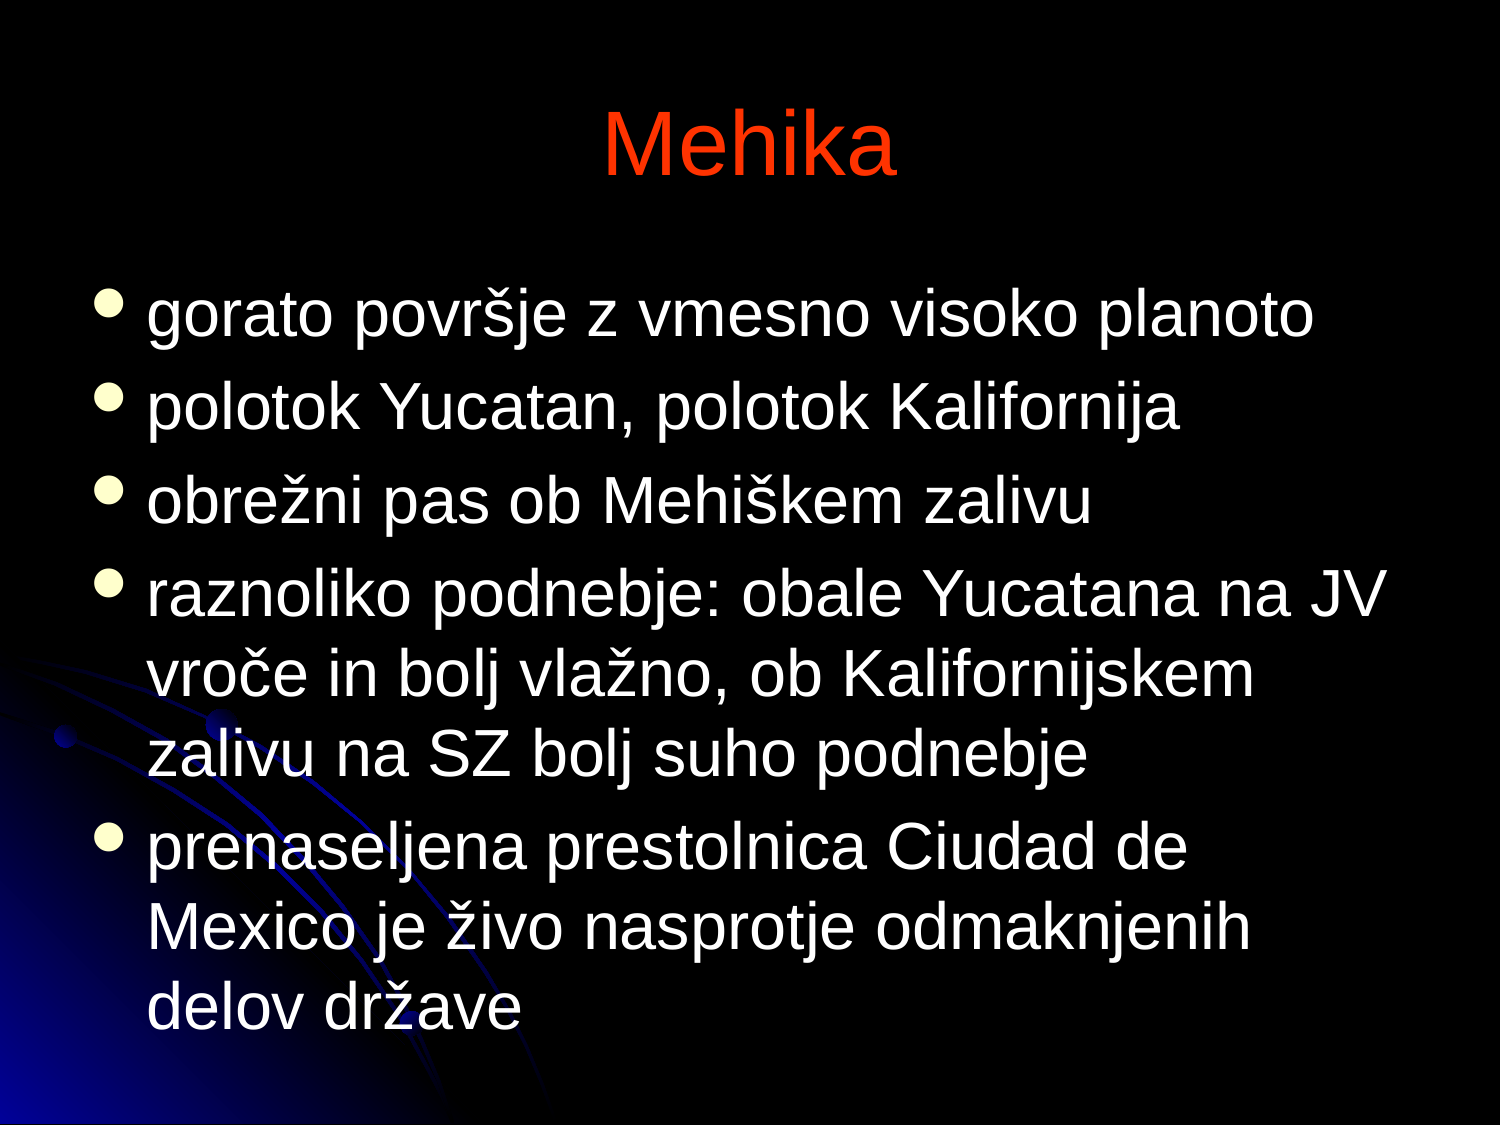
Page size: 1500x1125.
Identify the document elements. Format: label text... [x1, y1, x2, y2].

title Mehika [75, 45, 1425, 233]
list gorato površje z vmesno visoko planoto polotok Yucatan, polotok Kalifornija obrežni pas ob Mehiškem zalivu raznoliko podnebje: obale Yucatana na JV vroče in bolj vlažno, ob Kalifornijskem zalivu na SZ bolj suho podnebje prenaseljena prestolnica Ciudad de Mexico je živo nasprotje odmaknjenih delov države [75, 262, 1425, 1006]
